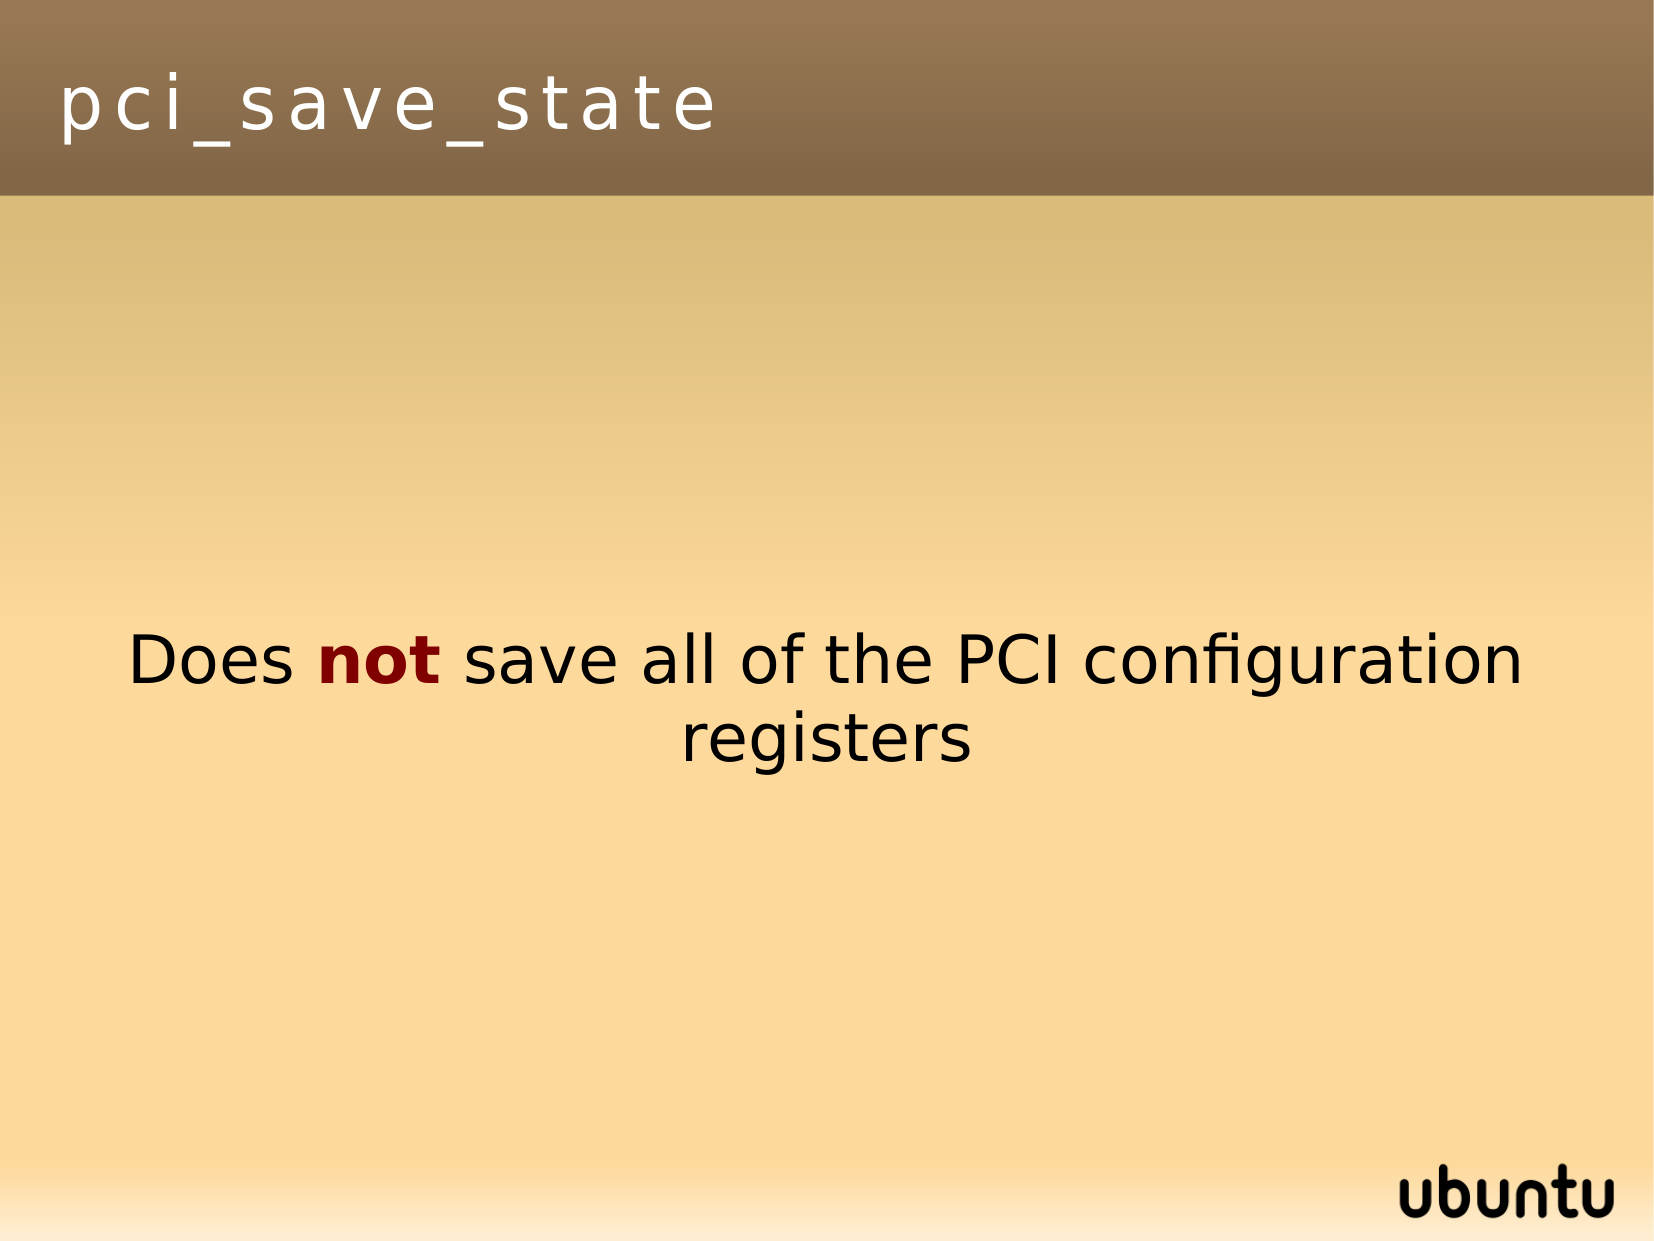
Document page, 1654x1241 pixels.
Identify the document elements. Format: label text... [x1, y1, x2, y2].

subtitle Does not save all of the PCI configuration registers [82, 297, 1571, 1102]
title pci_save_state [59, 29, 1595, 178]
picture [0, 0, 1654, 1241]
